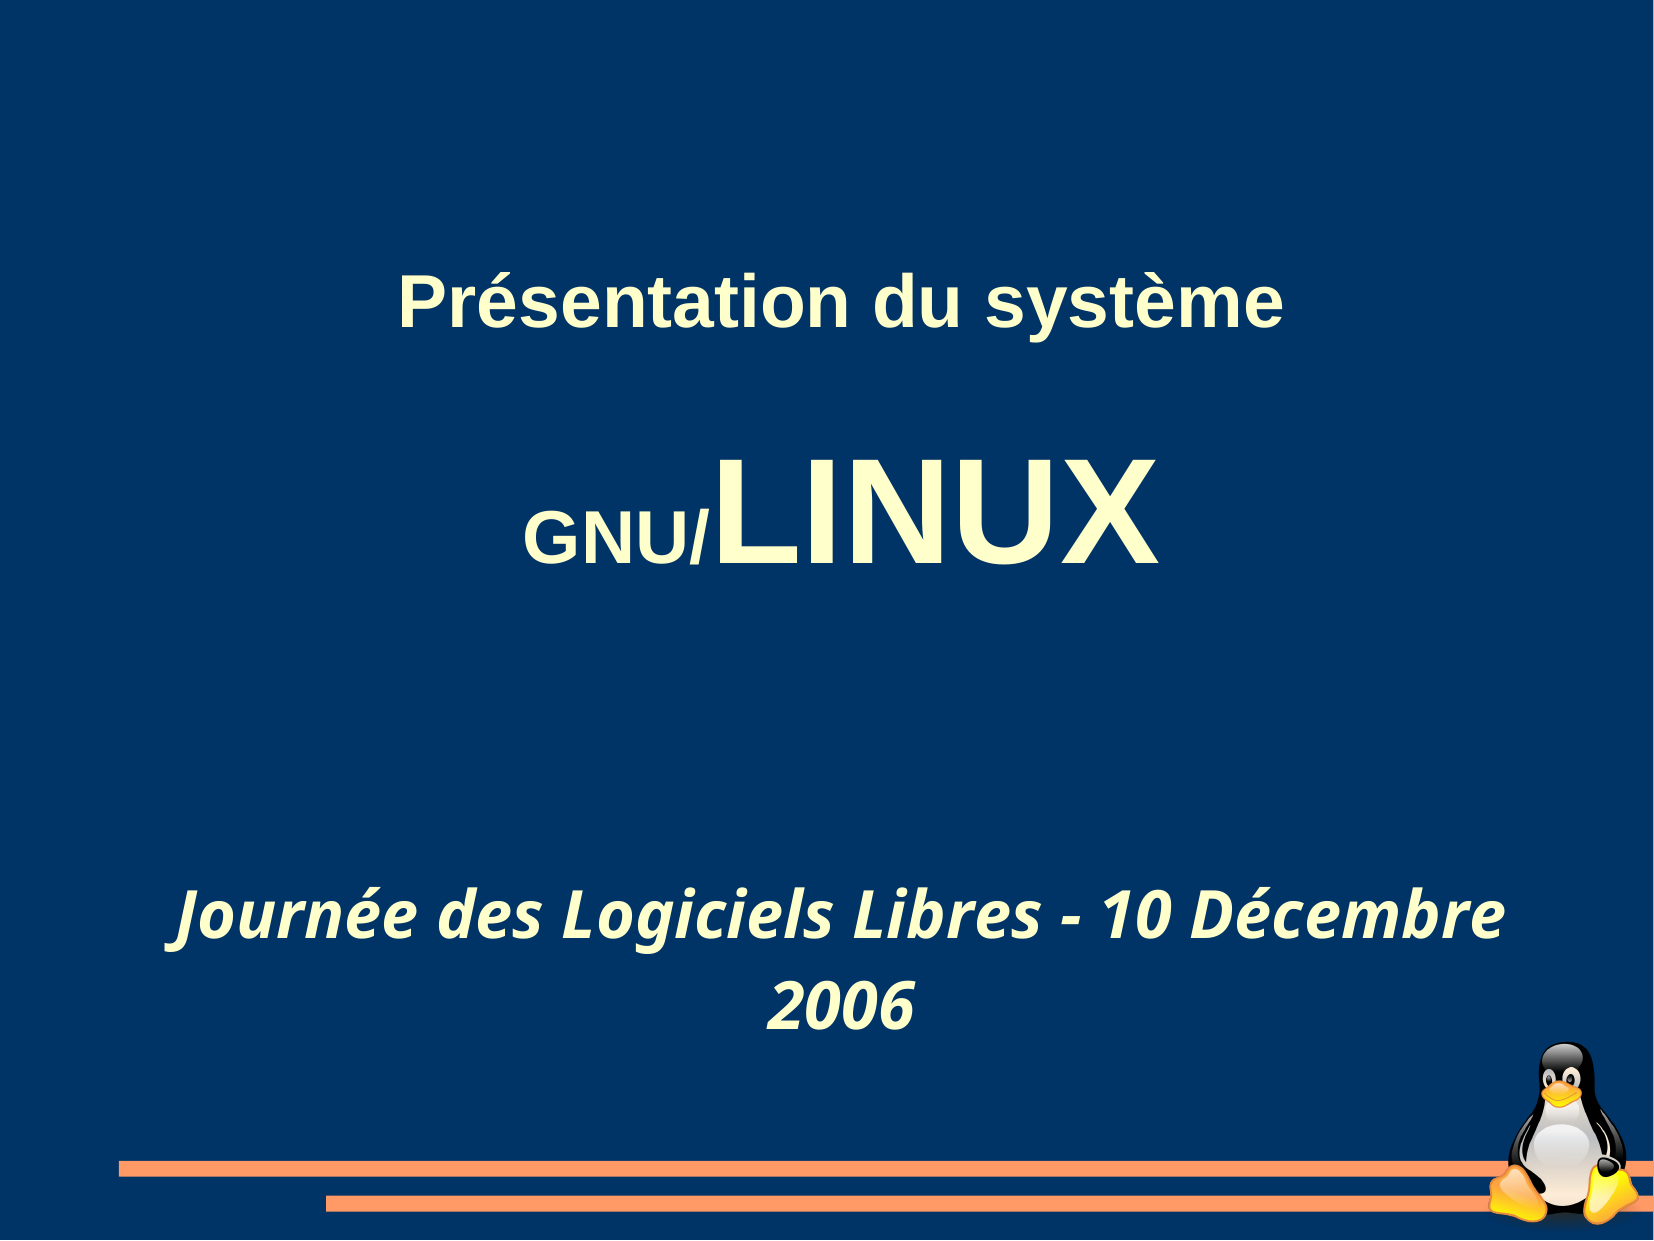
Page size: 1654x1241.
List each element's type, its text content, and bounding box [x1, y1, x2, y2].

text_box Présentation du système GNU/LINUX Journée des Logiciels Libres - 10 Décembre 2006 [118, 168, 1565, 1080]
picture [1476, 1033, 1649, 1241]
